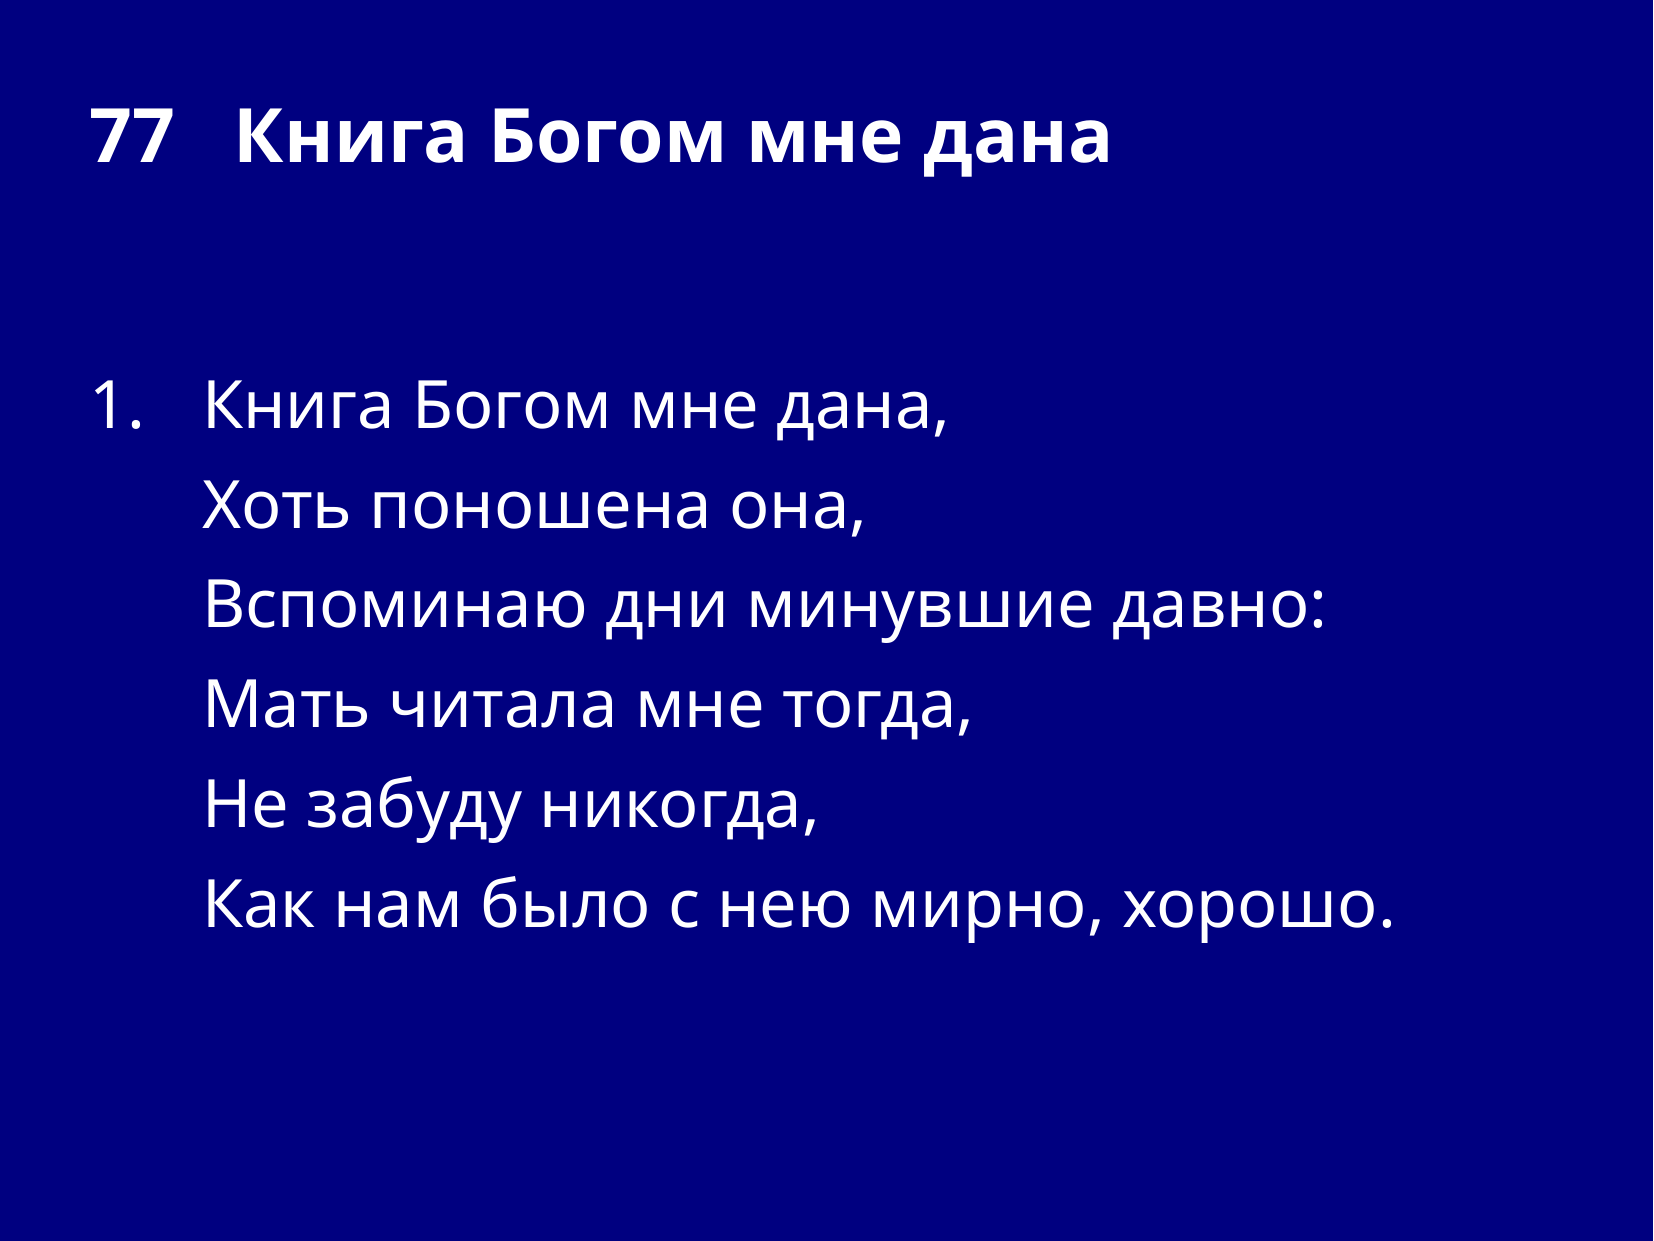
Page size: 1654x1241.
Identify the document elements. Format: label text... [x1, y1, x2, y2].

text_box 77 Книга Богом мне дана [75, 75, 1576, 188]
text_box 1. Книга Богом мне дана, Хоть поношена она, Вспоминаю дни минувшие давно: Мать читала мне тогда, Не забуду никогда, Как нам было с нею мирно, хорошо. [75, 188, 1576, 1163]
